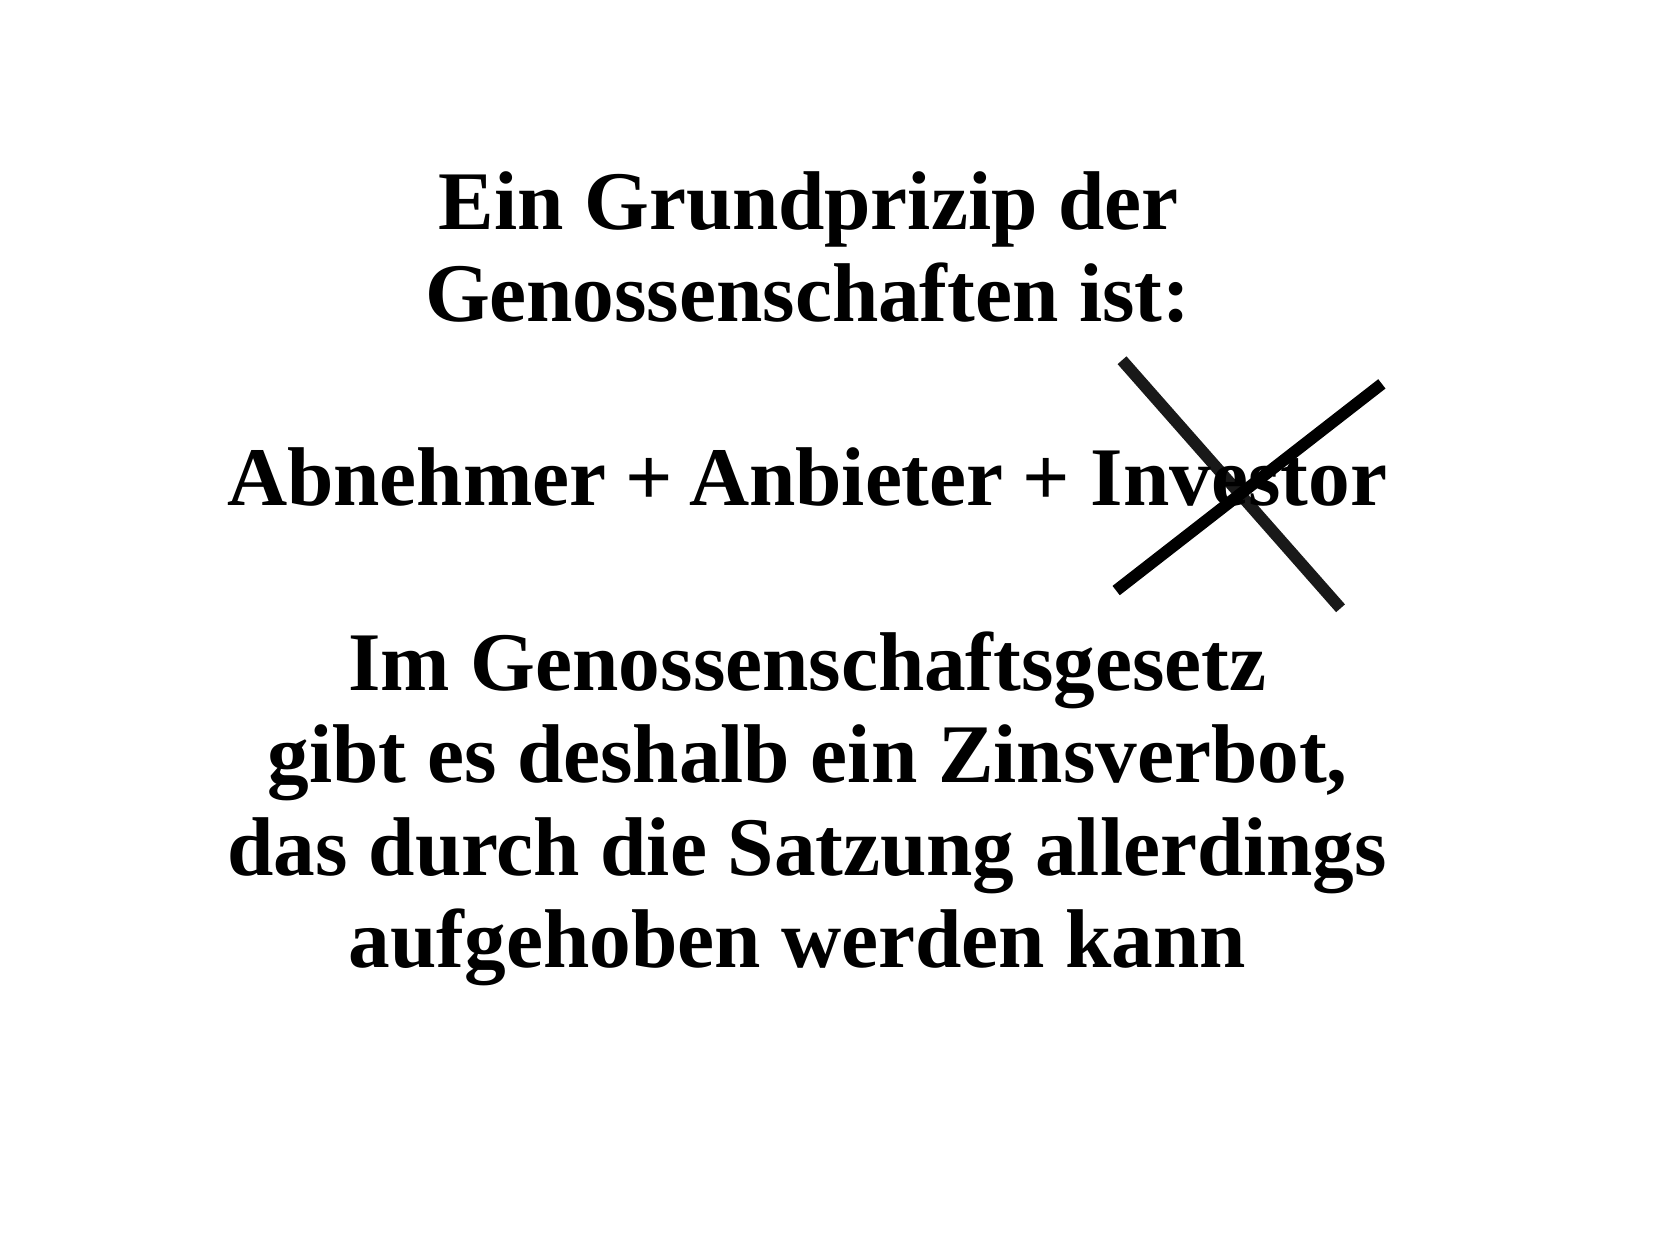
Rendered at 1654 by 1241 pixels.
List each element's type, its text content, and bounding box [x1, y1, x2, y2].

text_box Ein Grundprizip der Genossenschaften ist: Abnehmer + Anbieter + Investor Im Genossenschaftsgesetz gibt es deshalb ein Zinsverbot, das durch die Satzung allerdings aufgehoben werden kann [213, 147, 1424, 993]
